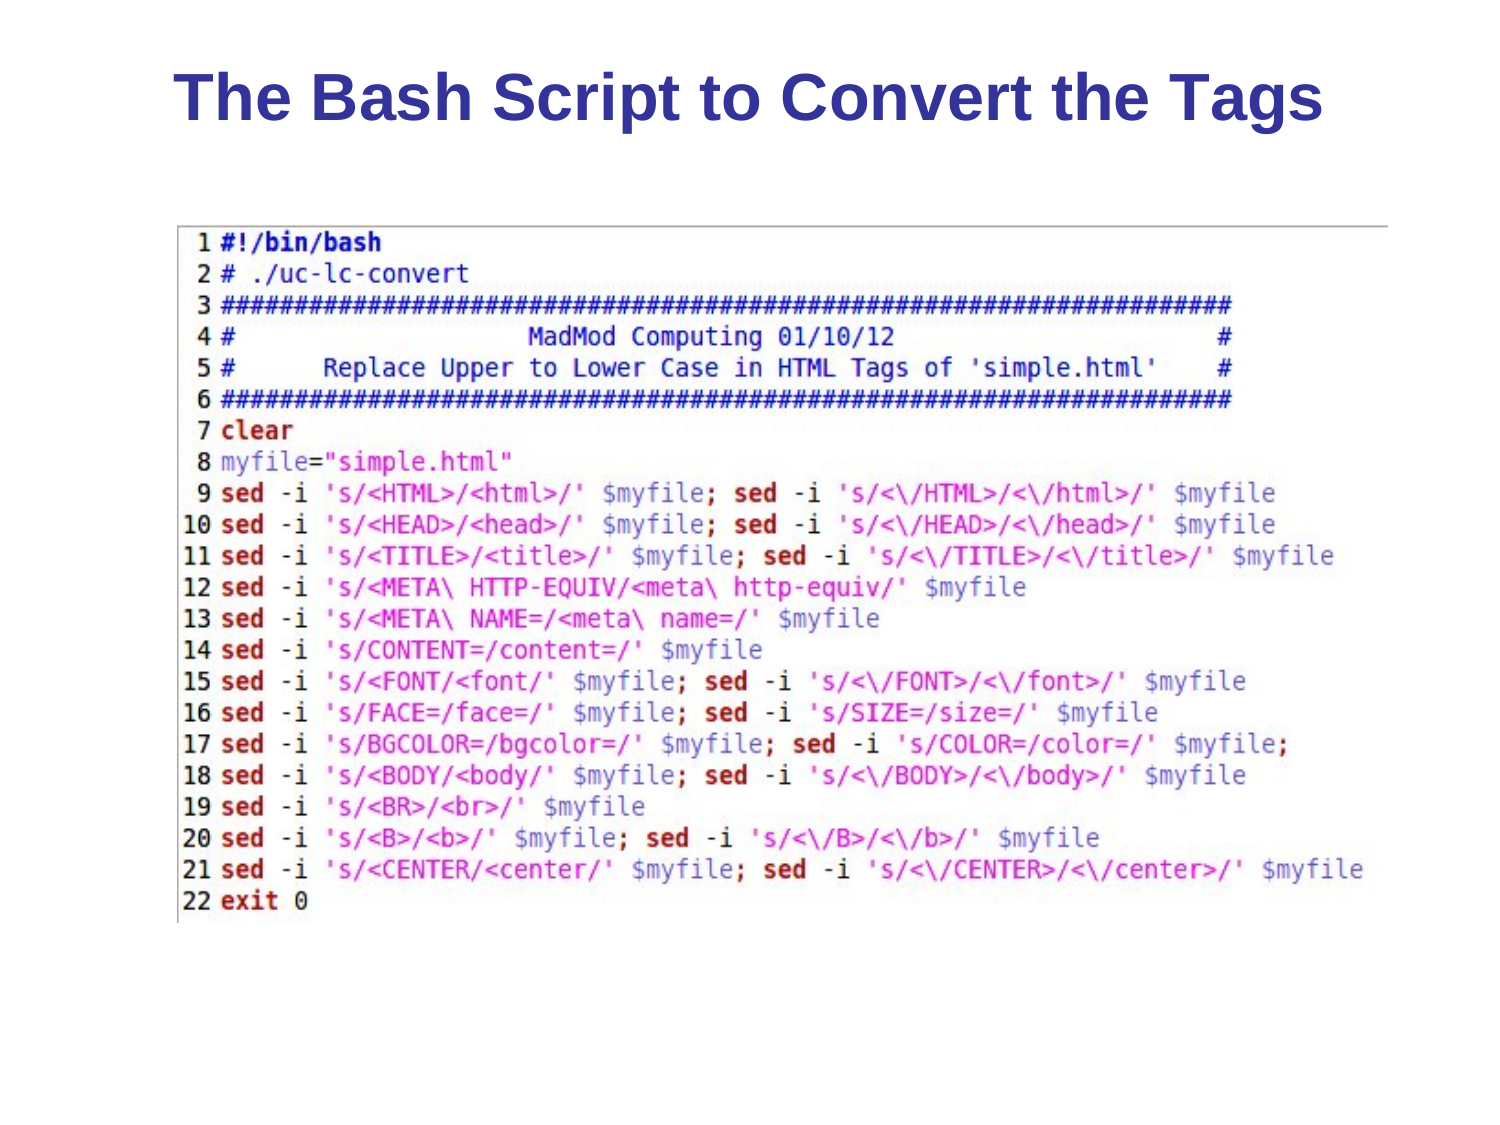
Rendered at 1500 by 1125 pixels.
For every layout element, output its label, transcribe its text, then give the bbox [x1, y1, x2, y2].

picture [177, 224, 1388, 923]
title The Bash Script to Convert the Tags [37, 45, 1463, 150]
